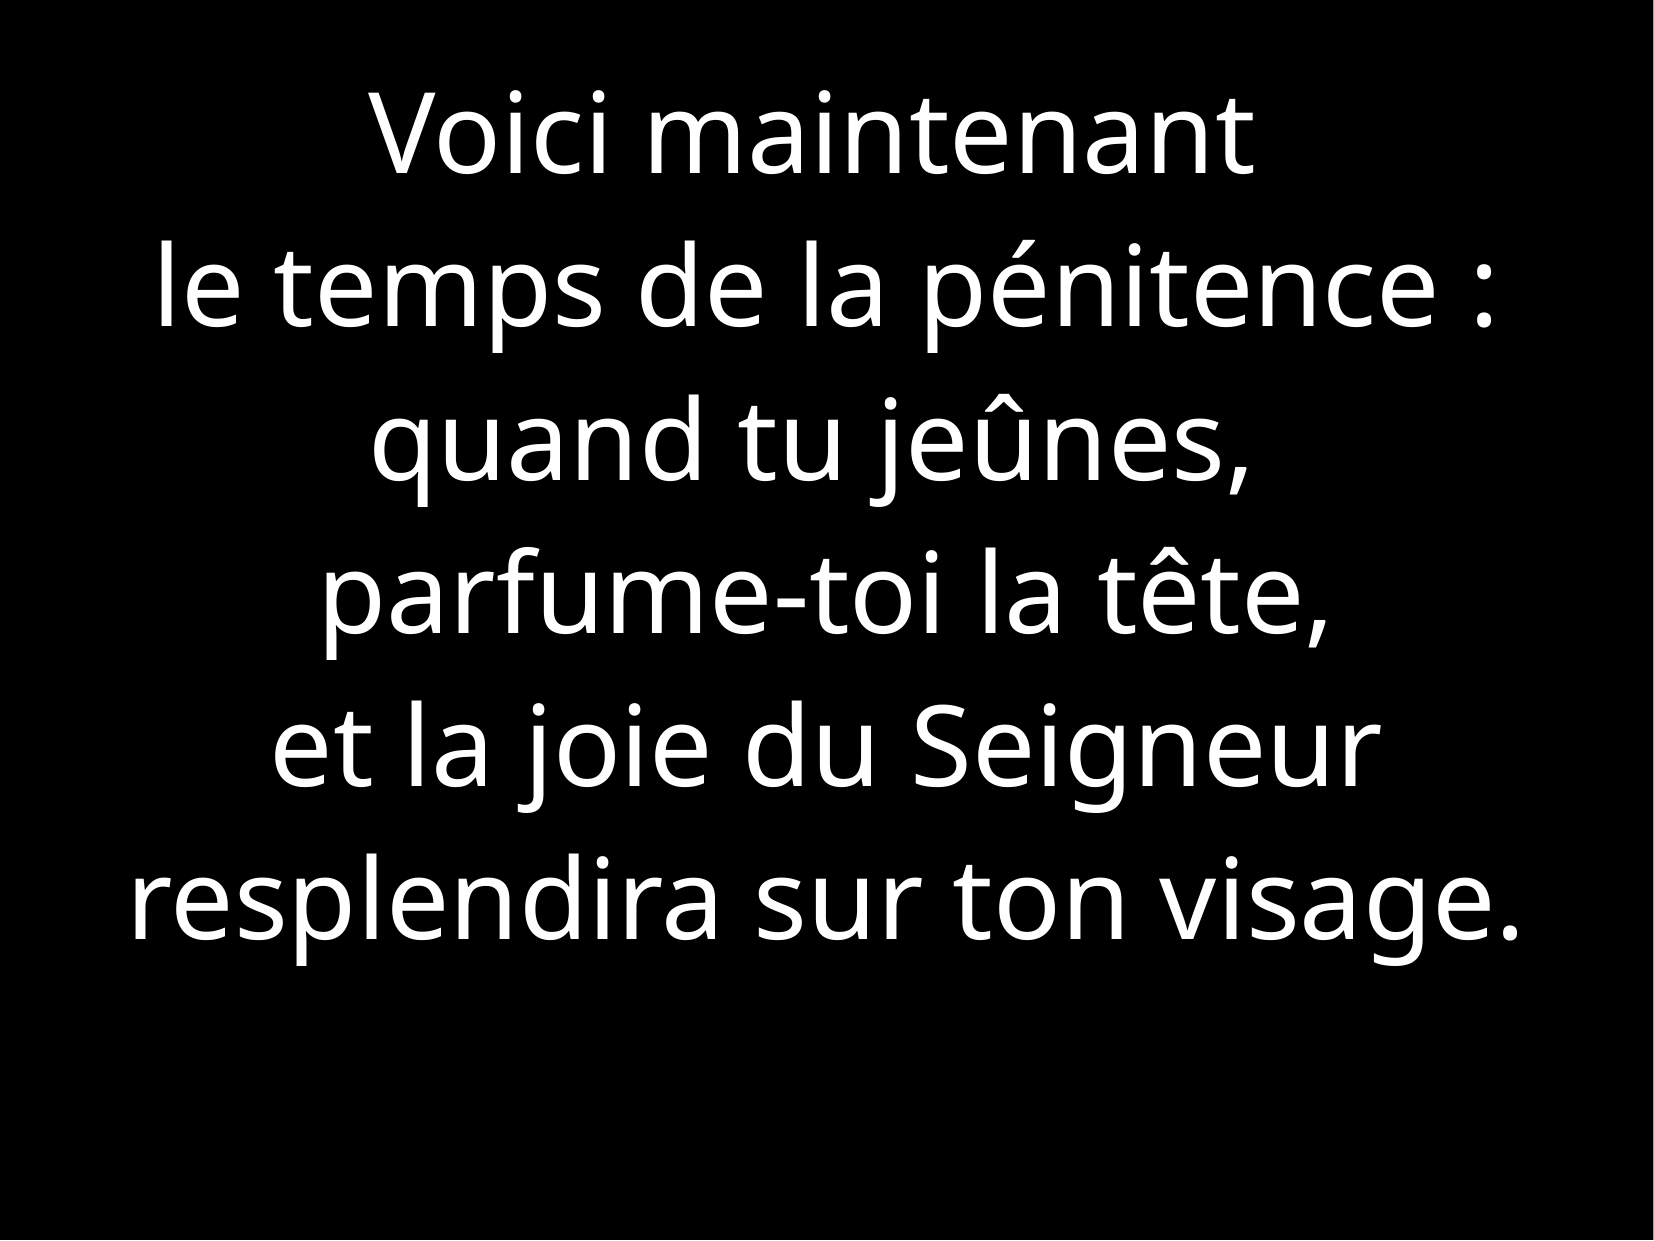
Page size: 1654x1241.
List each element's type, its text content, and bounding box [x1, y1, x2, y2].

subtitle Voici maintenant le temps de la pénitence : quand tu jeûnes, parfume-toi la tête, et la joie du Seigneur resplendira sur ton visage. [47, 40, 1607, 1139]
